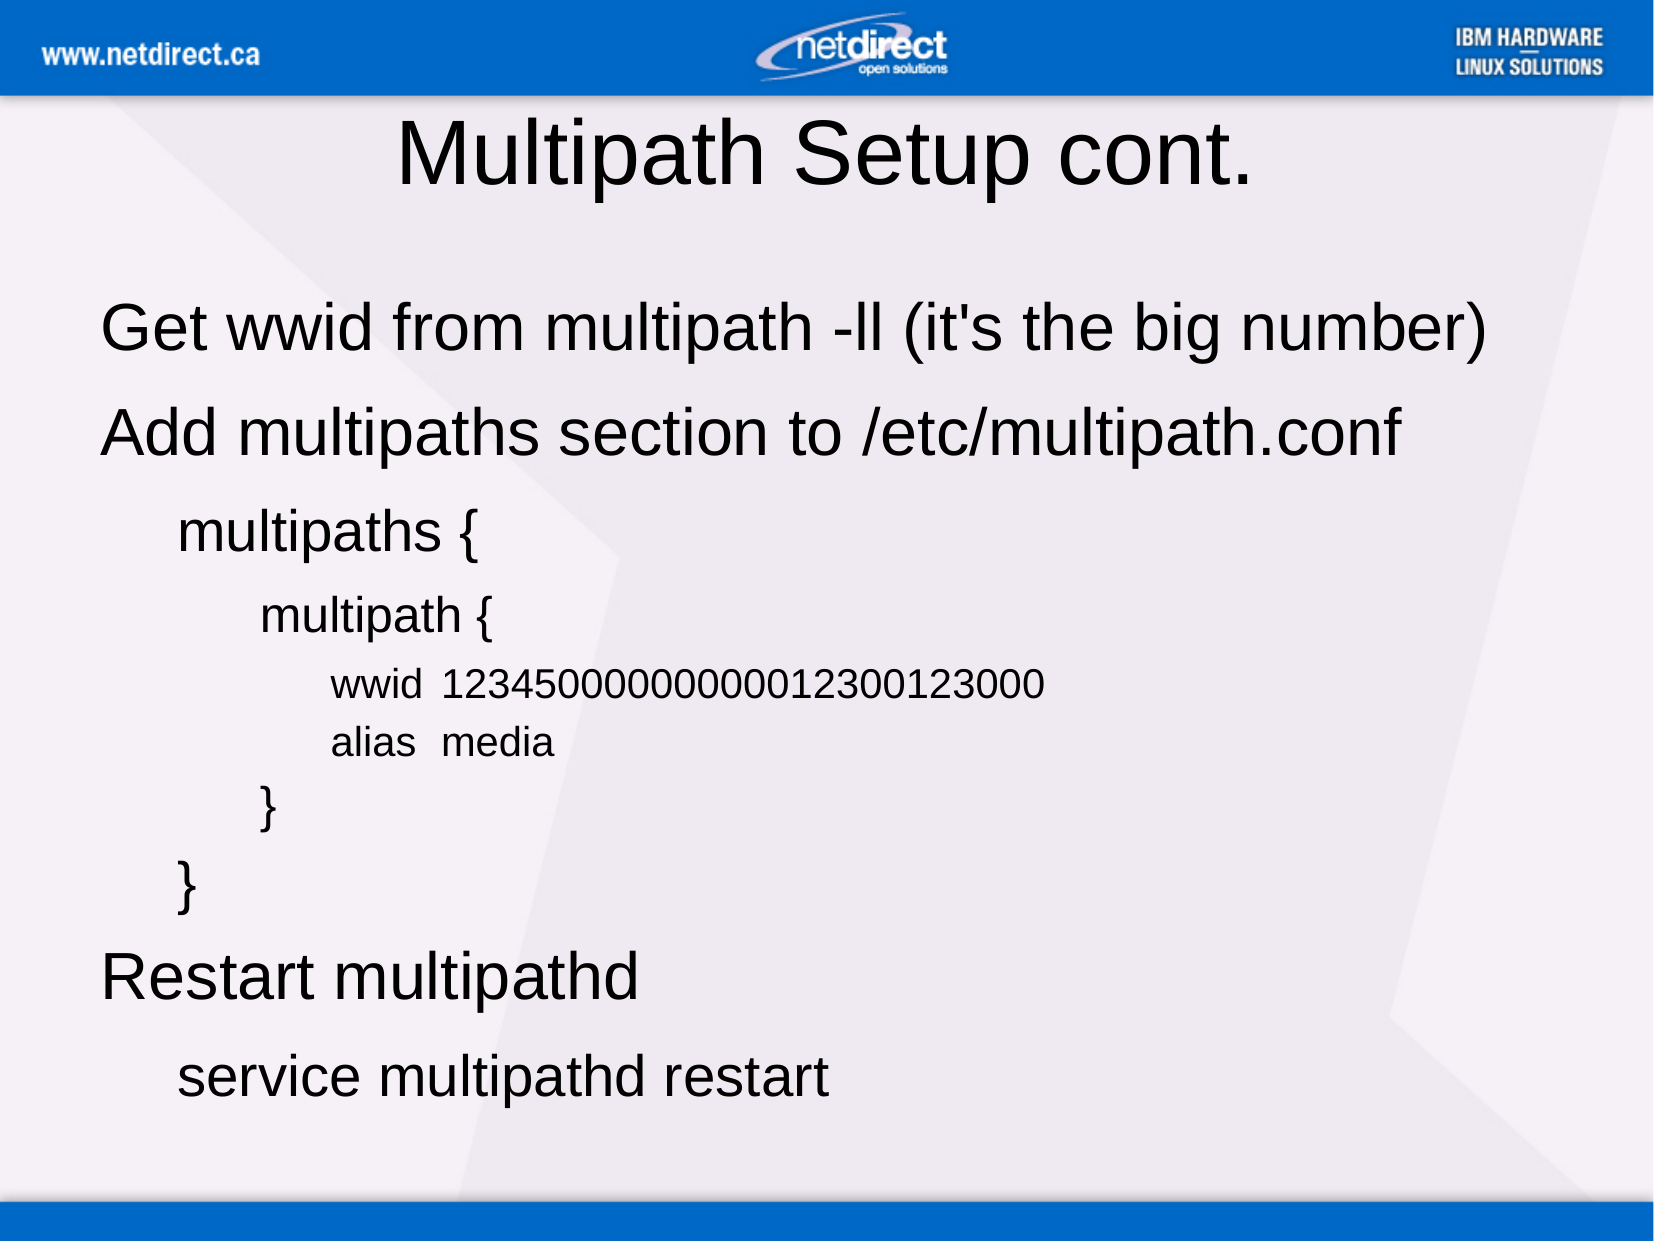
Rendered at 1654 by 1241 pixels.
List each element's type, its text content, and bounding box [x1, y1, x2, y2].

list Get wwid from multipath -ll (it's the big number) Add multipaths section to /etc/multipath.conf multipaths { multipath { wwid 12345000000000012300123000 alias media } } Restart multipathd service multipathd restart [82, 290, 1571, 1180]
picture [0, 0, 1654, 1241]
title Multipath Setup cont. [82, 56, 1571, 250]
